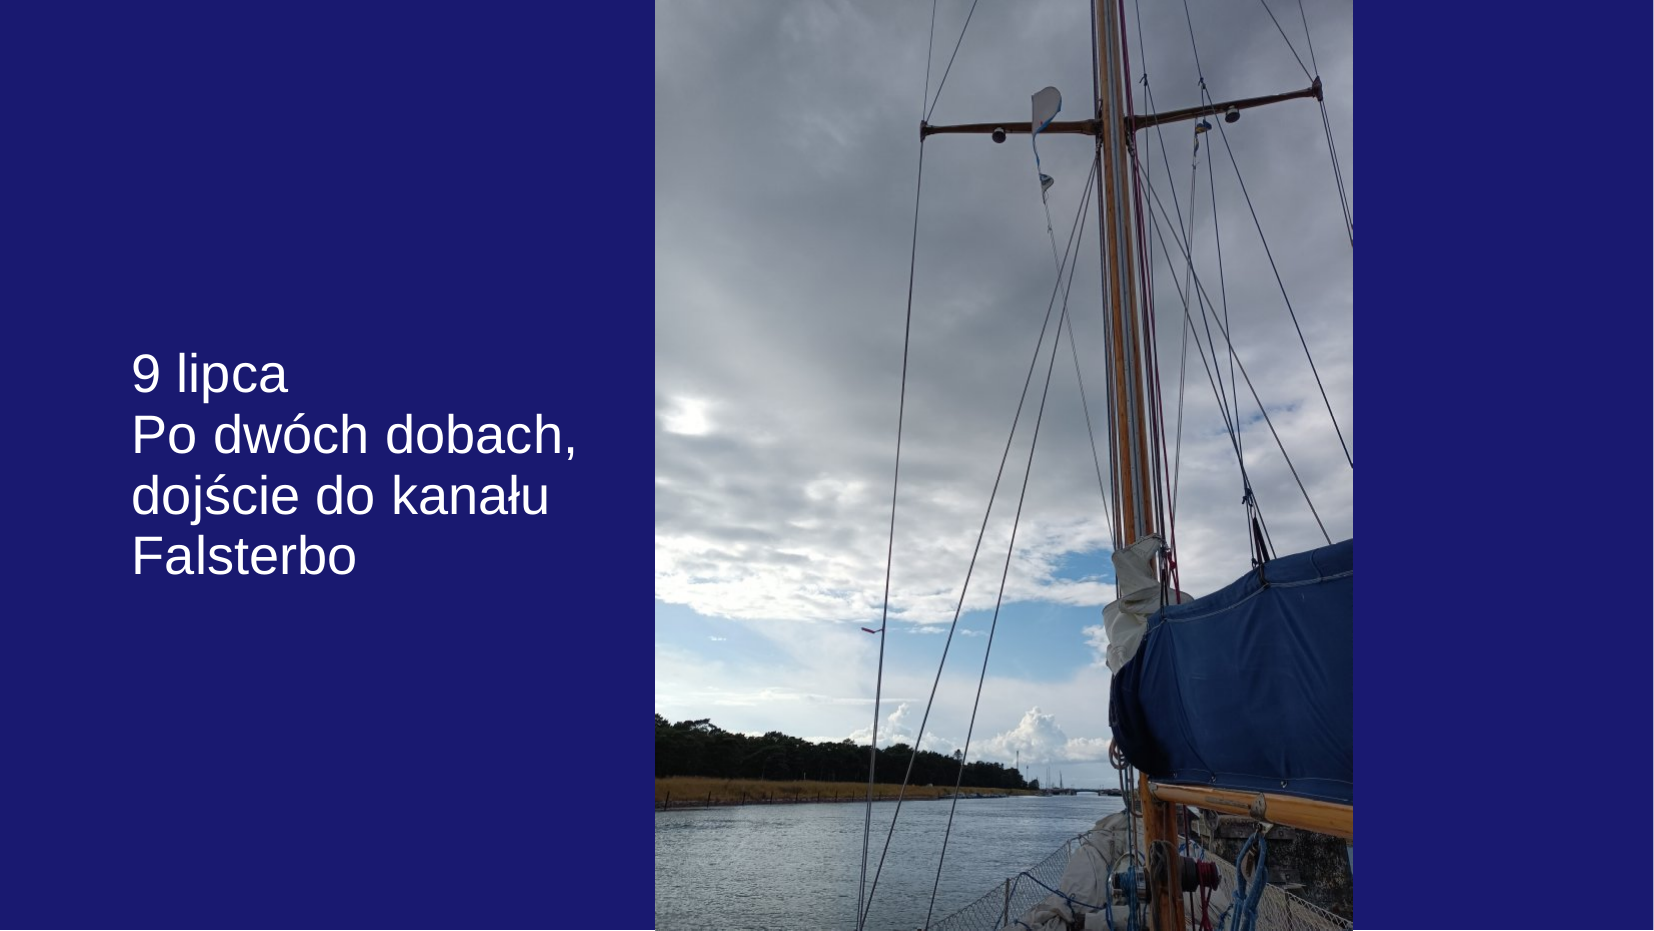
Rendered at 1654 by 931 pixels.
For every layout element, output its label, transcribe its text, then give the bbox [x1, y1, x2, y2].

text_box 9 lipca Po dwóch dobach, dojście do kanału Falsterbo [116, 336, 609, 594]
picture [655, 0, 1353, 931]
